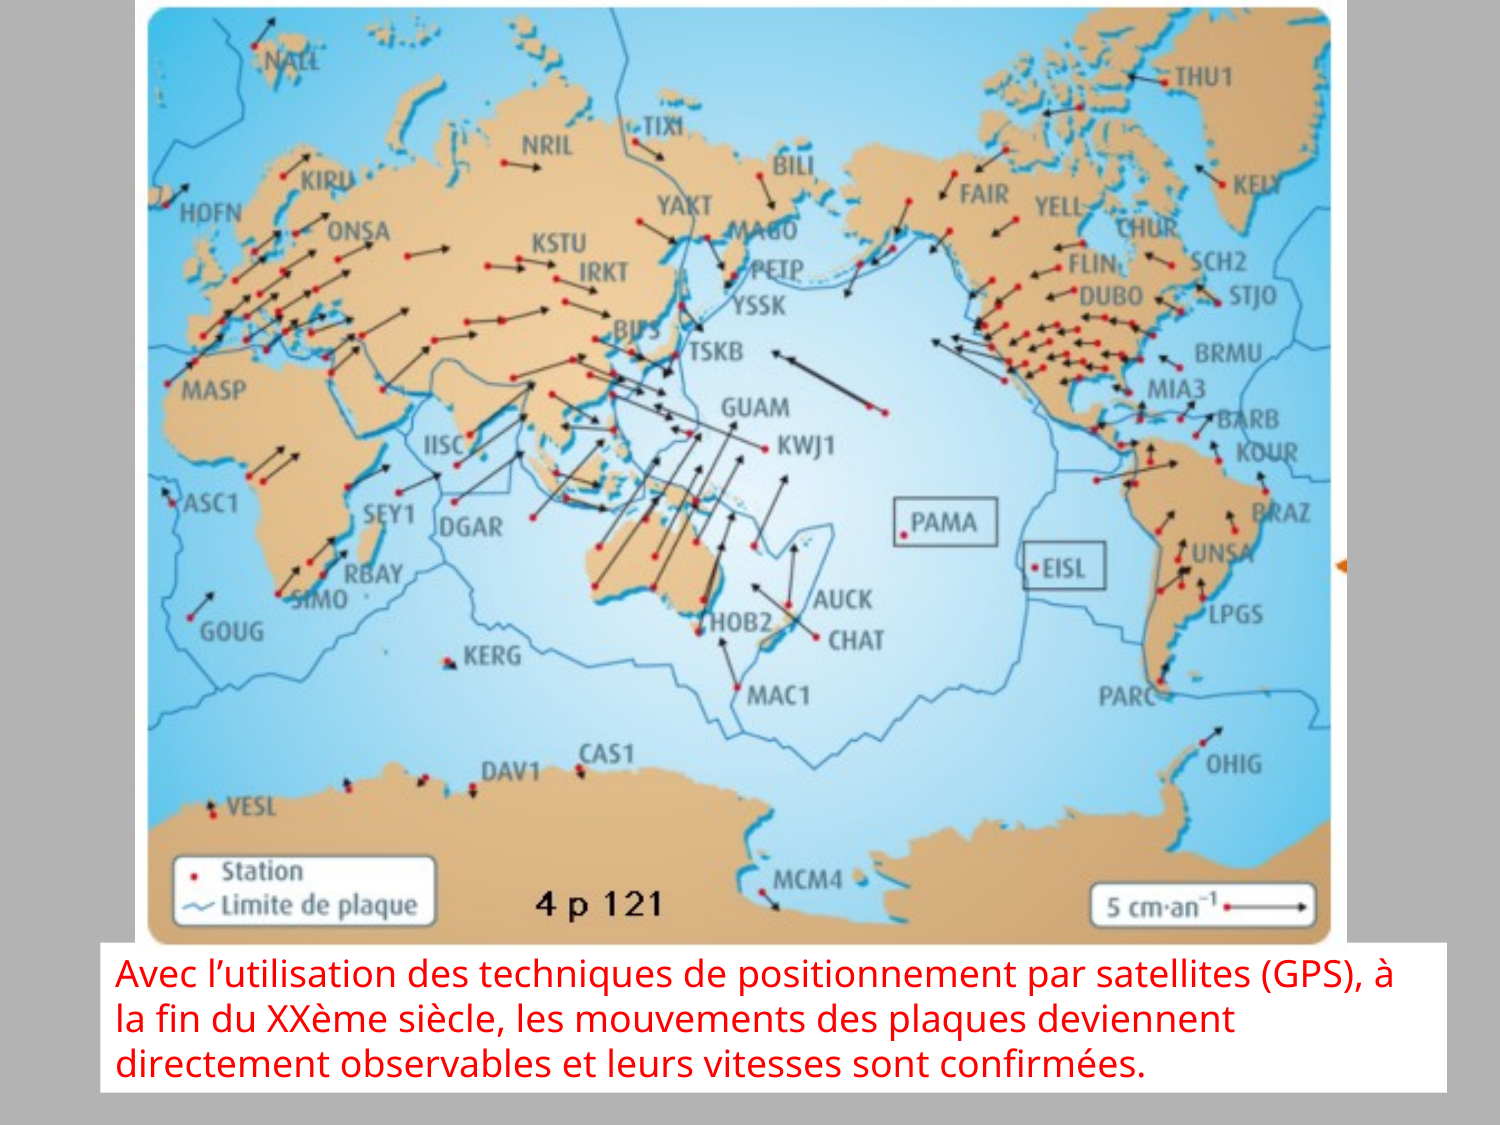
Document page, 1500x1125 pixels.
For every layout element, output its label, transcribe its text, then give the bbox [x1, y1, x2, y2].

picture [135, 0, 1347, 952]
text_box Avec l’utilisation des techniques de positionnement par satellites (GPS), à la fin du XXème siècle, les mouvements des plaques deviennent directement observables et leurs vitesses sont confirmées. [100, 942, 1447, 1093]
